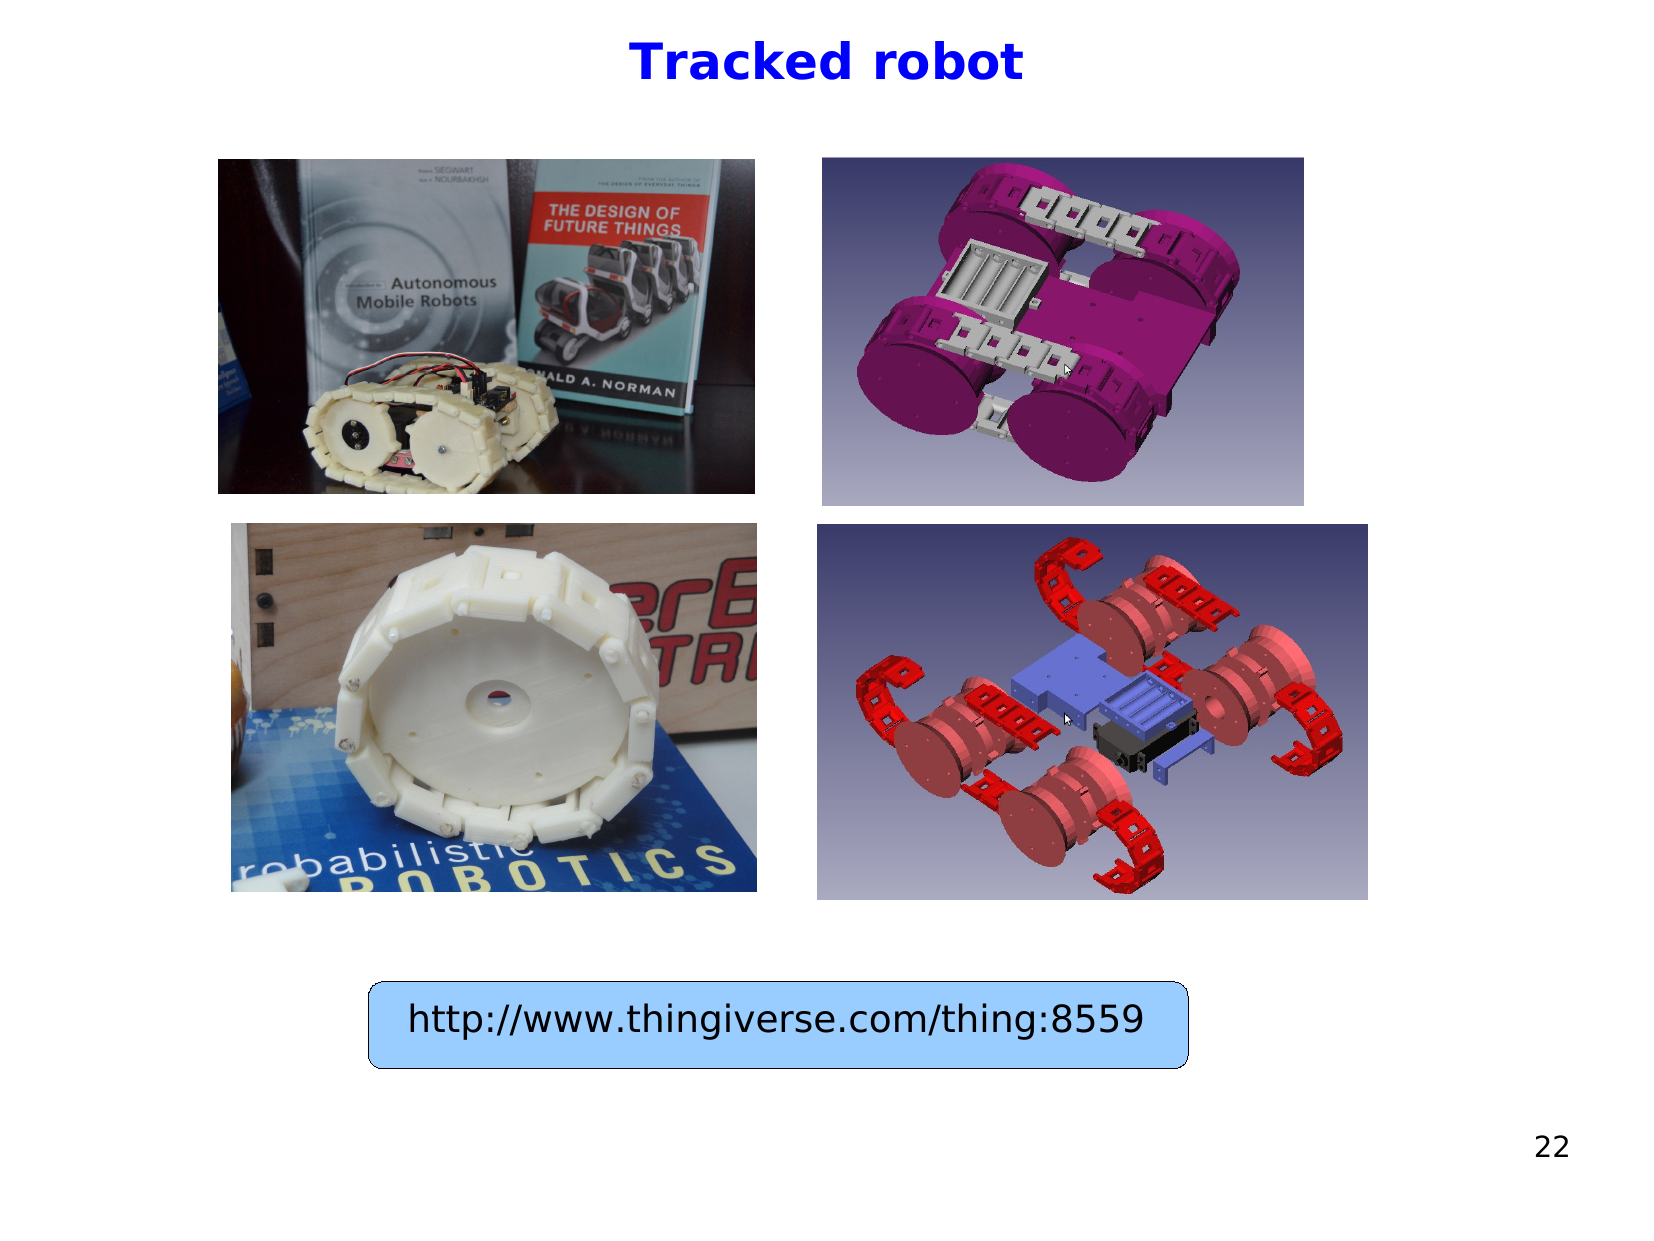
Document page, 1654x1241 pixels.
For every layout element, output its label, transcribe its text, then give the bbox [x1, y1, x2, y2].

text_box http://www.thingiverse.com/thing:8559 [392, 990, 1162, 1050]
text_box [368, 981, 1189, 1069]
picture [231, 523, 757, 892]
picture [822, 156, 1304, 506]
picture [218, 159, 755, 495]
text_box Tracked robot [614, 25, 1217, 99]
picture [817, 524, 1368, 900]
